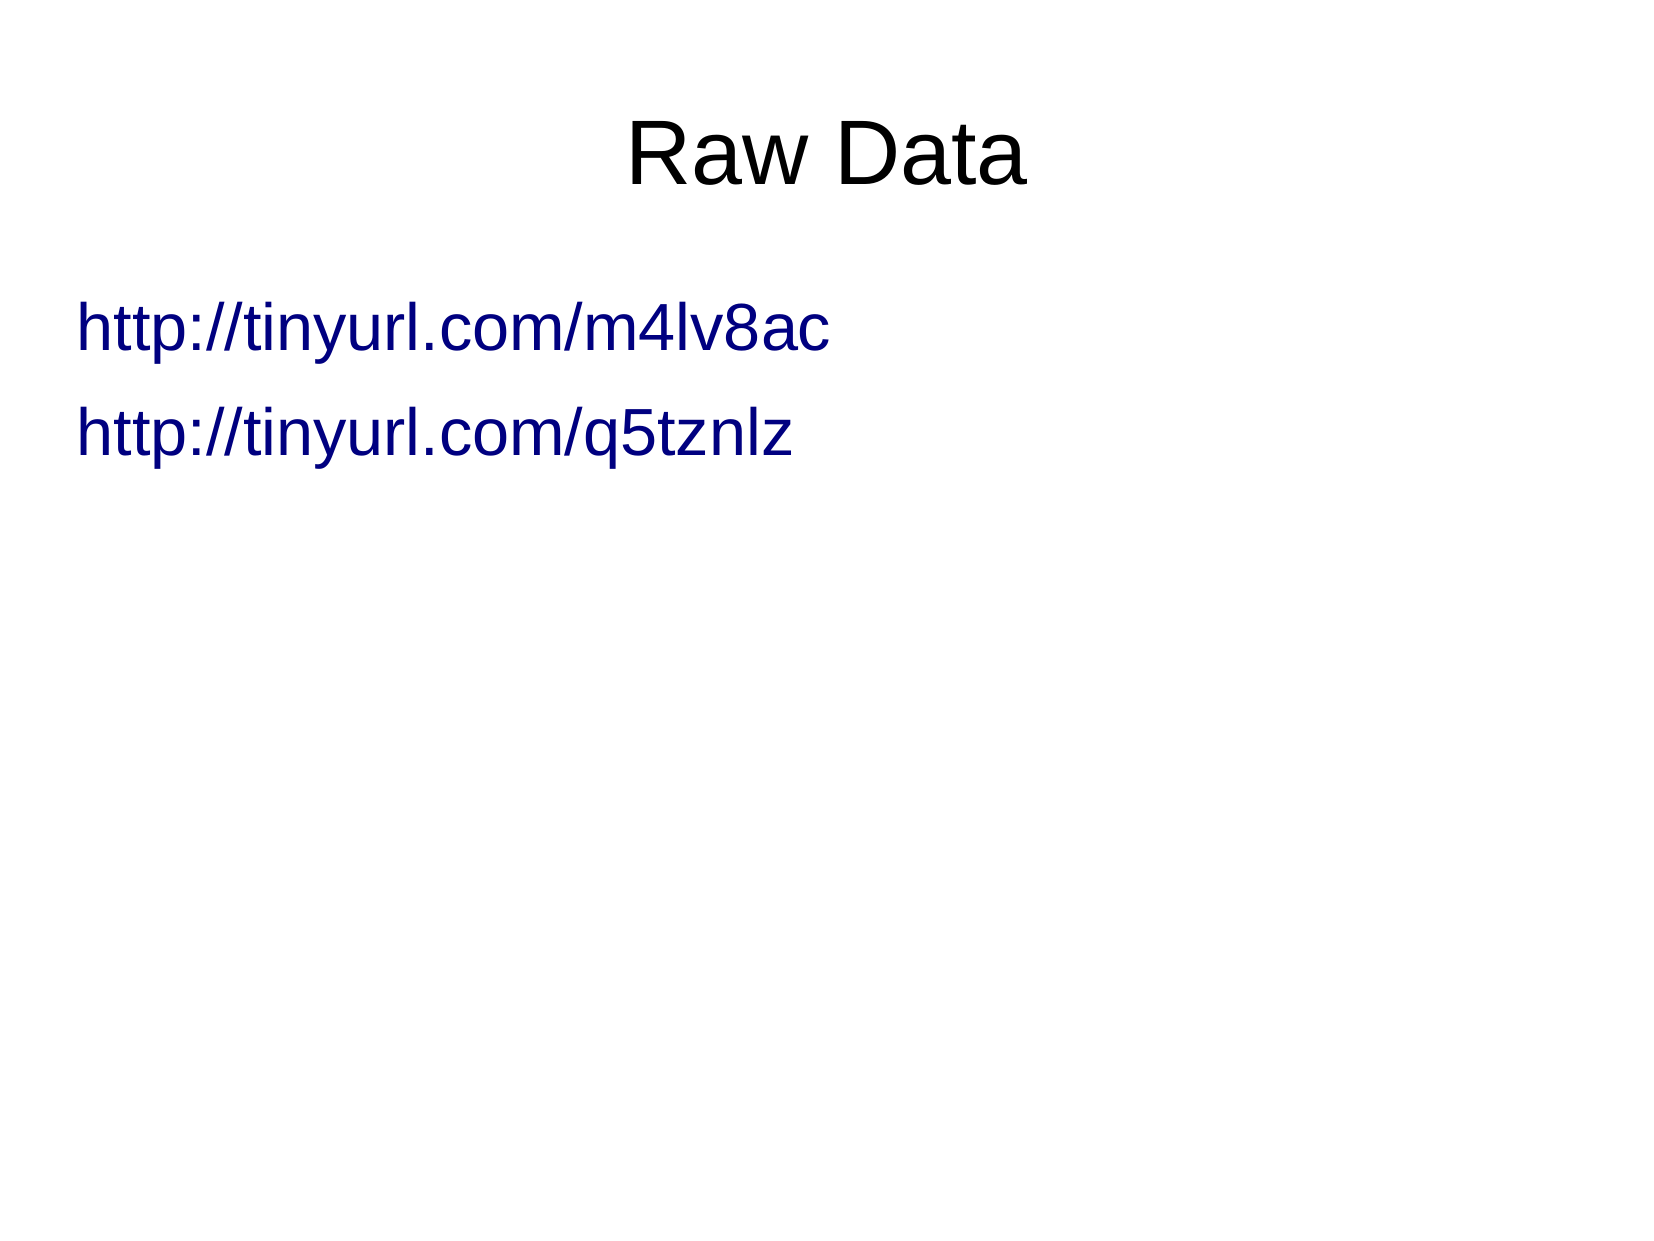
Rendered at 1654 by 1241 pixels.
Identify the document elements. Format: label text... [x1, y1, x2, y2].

title Raw Data [82, 49, 1571, 257]
list http://tinyurl.com/m4lv8ac http://tinyurl.com/q5tznlz [76, 290, 1565, 1010]
